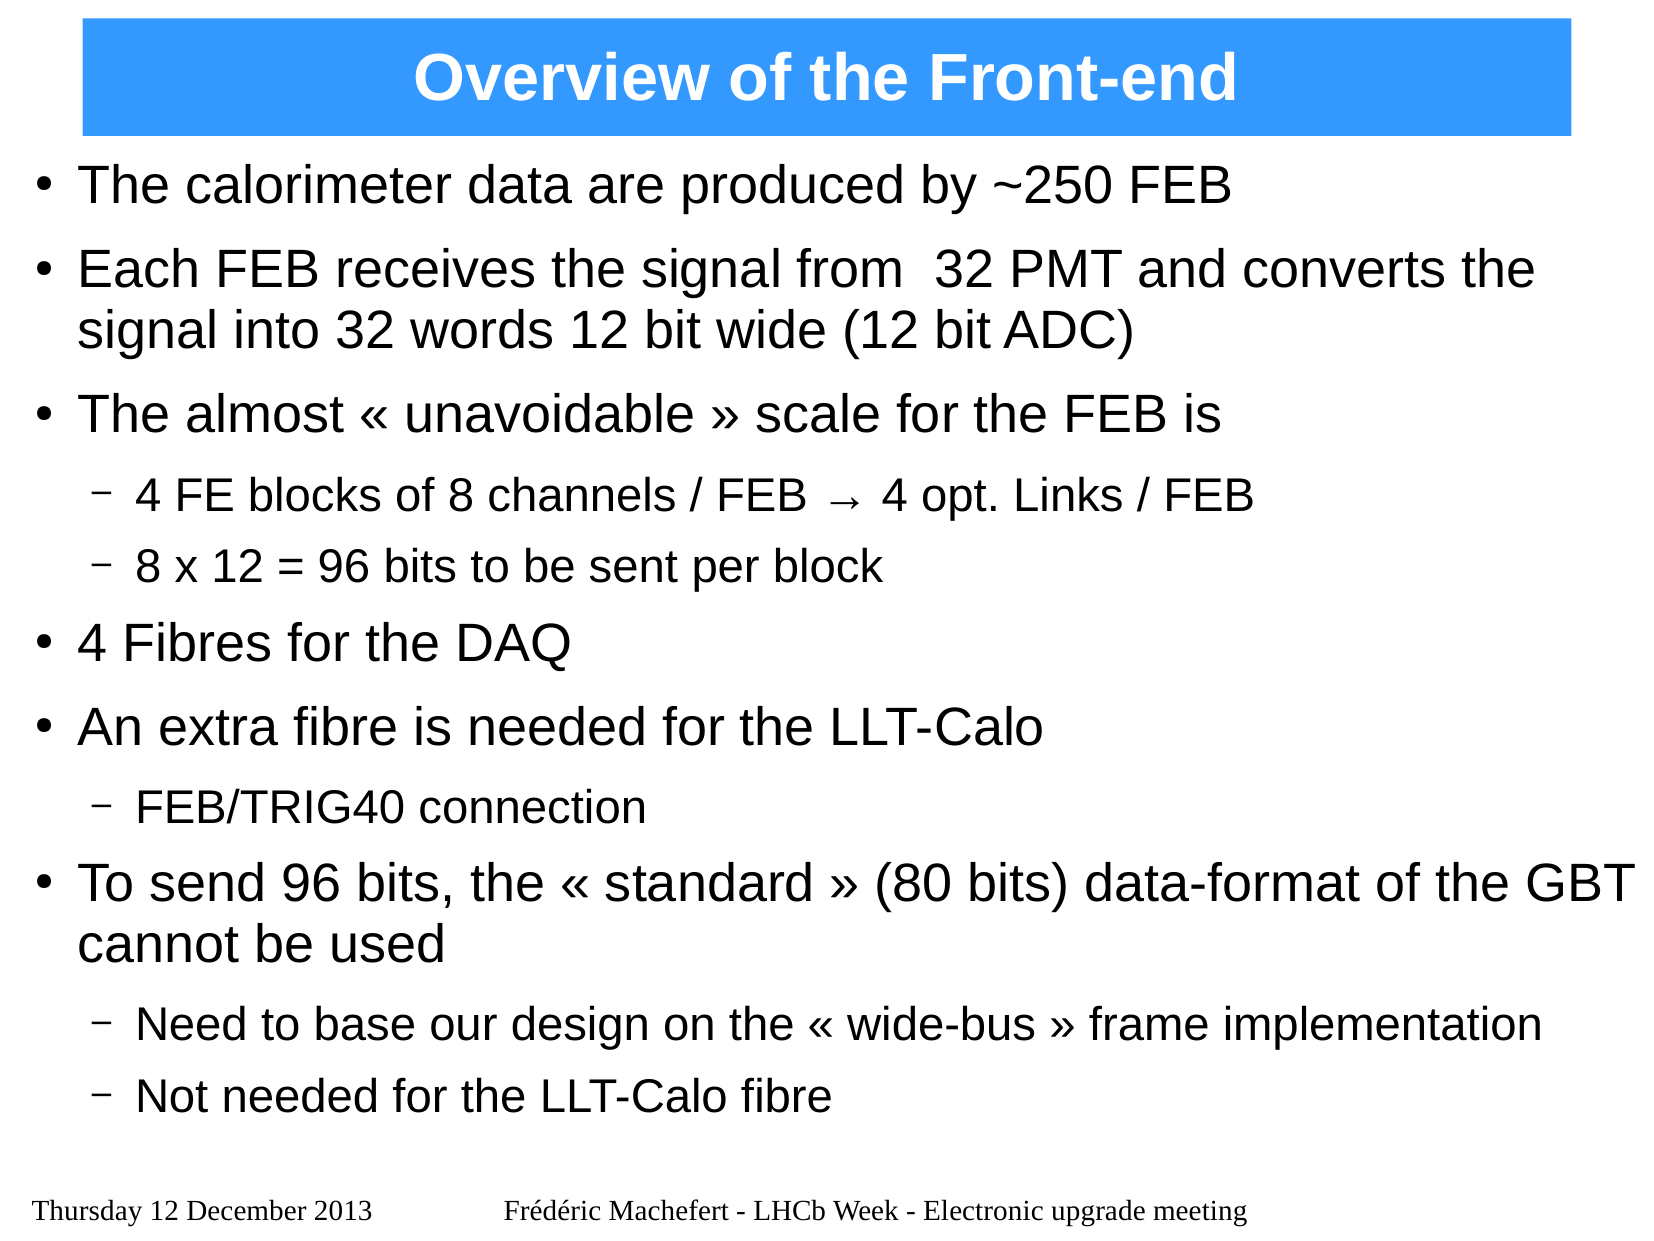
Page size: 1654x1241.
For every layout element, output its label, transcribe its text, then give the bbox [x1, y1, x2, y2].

title Overview of the Front-end [82, 18, 1572, 136]
list The calorimeter data are produced by ~250 FEB Each FEB receives the signal from 32 PMT and converts the signal into 32 words 12 bit wide (12 bit ADC) The almost « unavoidable » scale for the FEB is 4 FE blocks of 8 channels / FEB → 4 opt. Links / FEB 8 x 12 = 96 bits to be sent per block 4 Fibres for the DAQ An extra fibre is needed for the LLT-Calo FEB/TRIG40 connection To send 96 bits, the « standard » (80 bits) data-format of the GBT cannot be used Need to base our design on the « wide-bus » frame implementation Not needed for the LLT-Calo fibre [20, 154, 1639, 1131]
